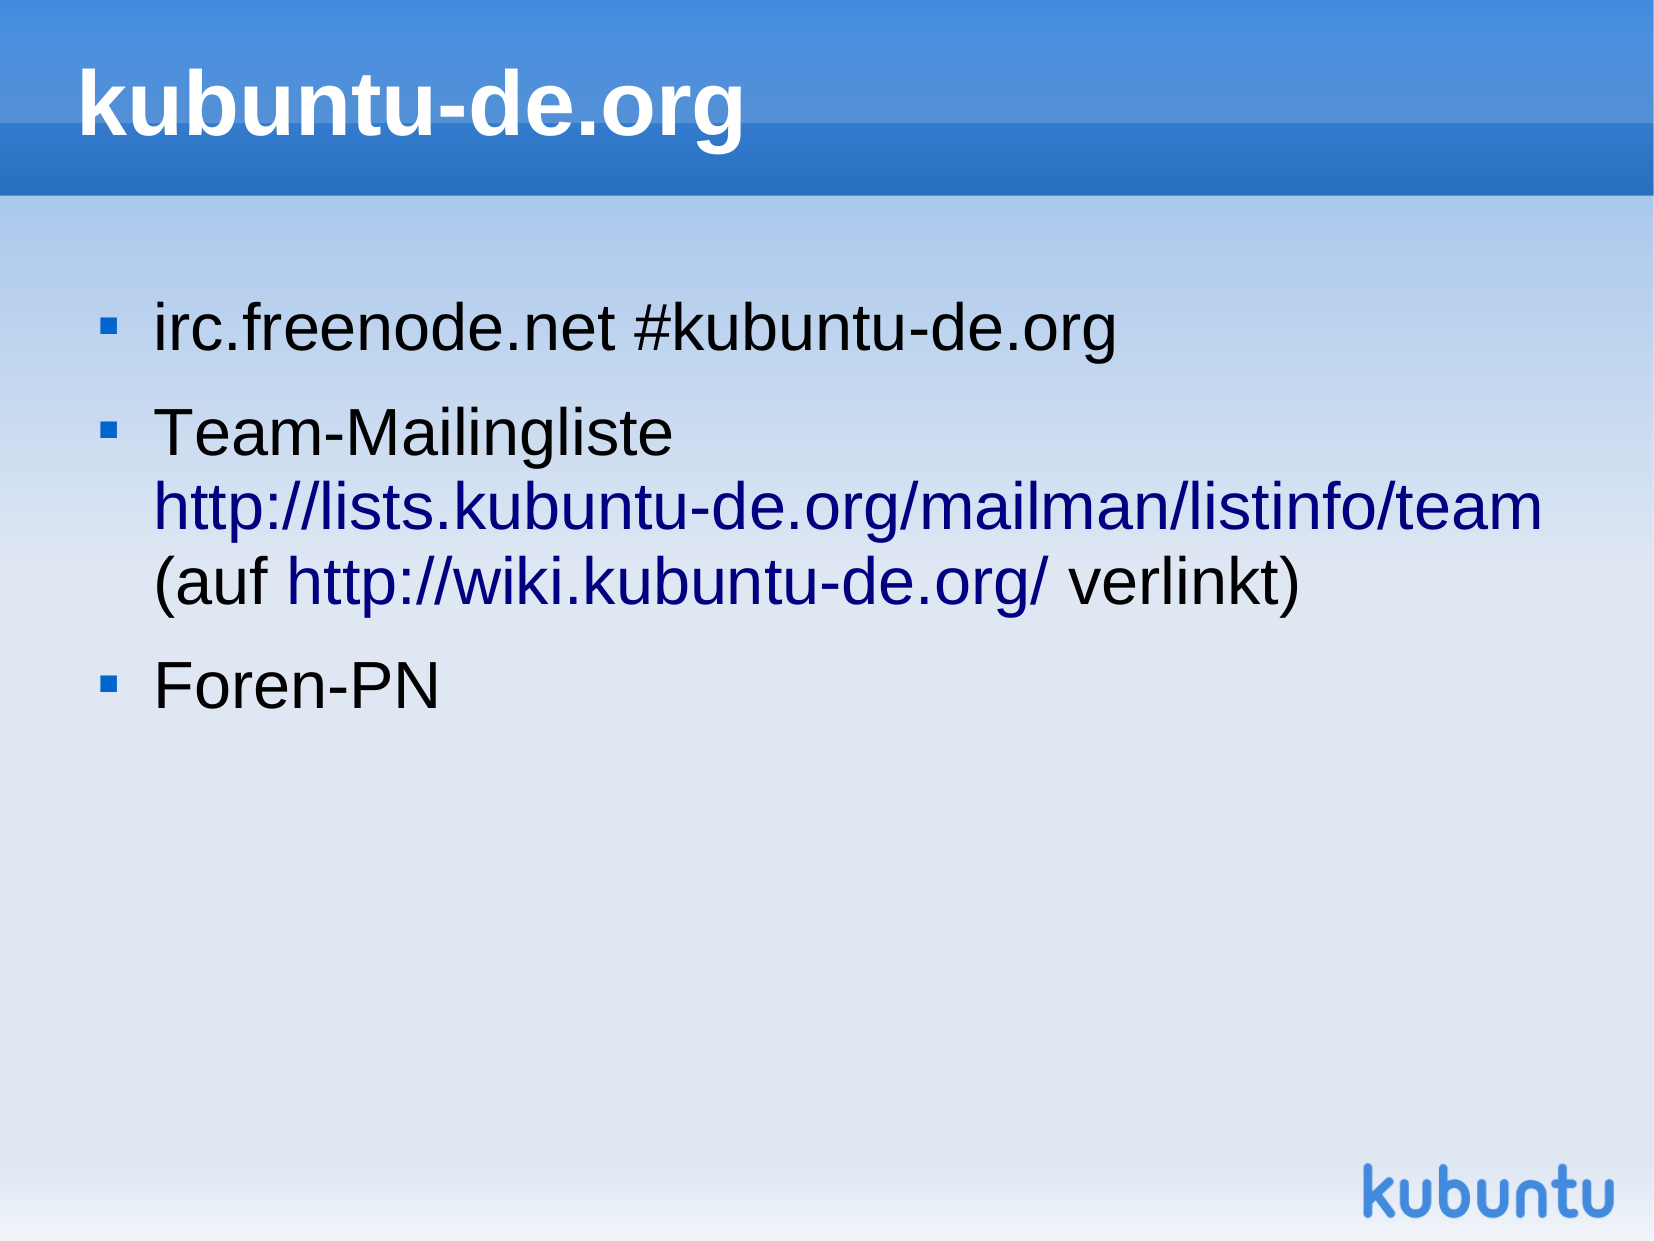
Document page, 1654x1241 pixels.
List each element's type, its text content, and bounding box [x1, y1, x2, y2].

list irc.freenode.net #kubuntu-de.org Team-Mailingliste http://lists.kubuntu-de.org/mailman/listinfo/team (auf http://wiki.kubuntu-de.org/ verlinkt) Foren-PN [82, 290, 1571, 1094]
title kubuntu-de.org [76, 7, 1565, 200]
picture [0, 0, 1654, 1241]
